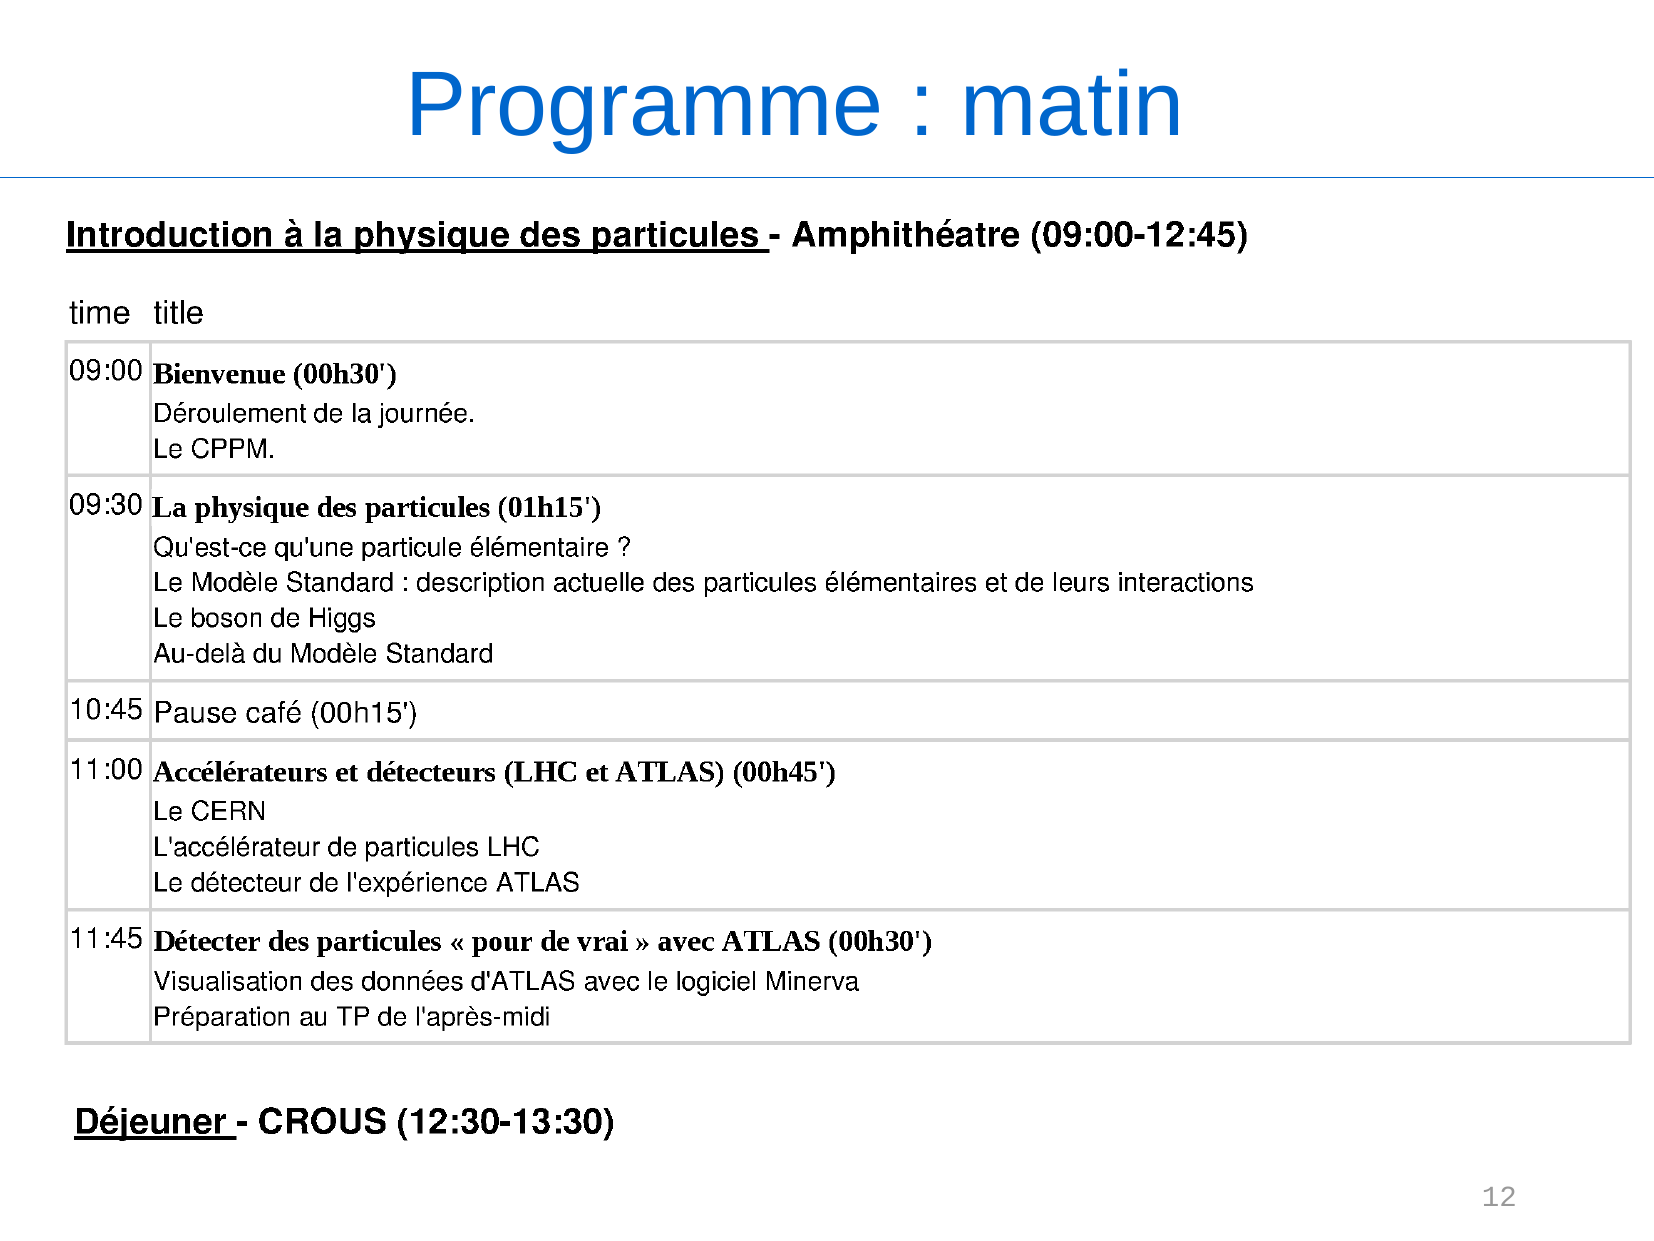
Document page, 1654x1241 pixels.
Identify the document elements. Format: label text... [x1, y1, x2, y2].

picture [50, 204, 1646, 1158]
title Programme : matin [29, 29, 1625, 178]
